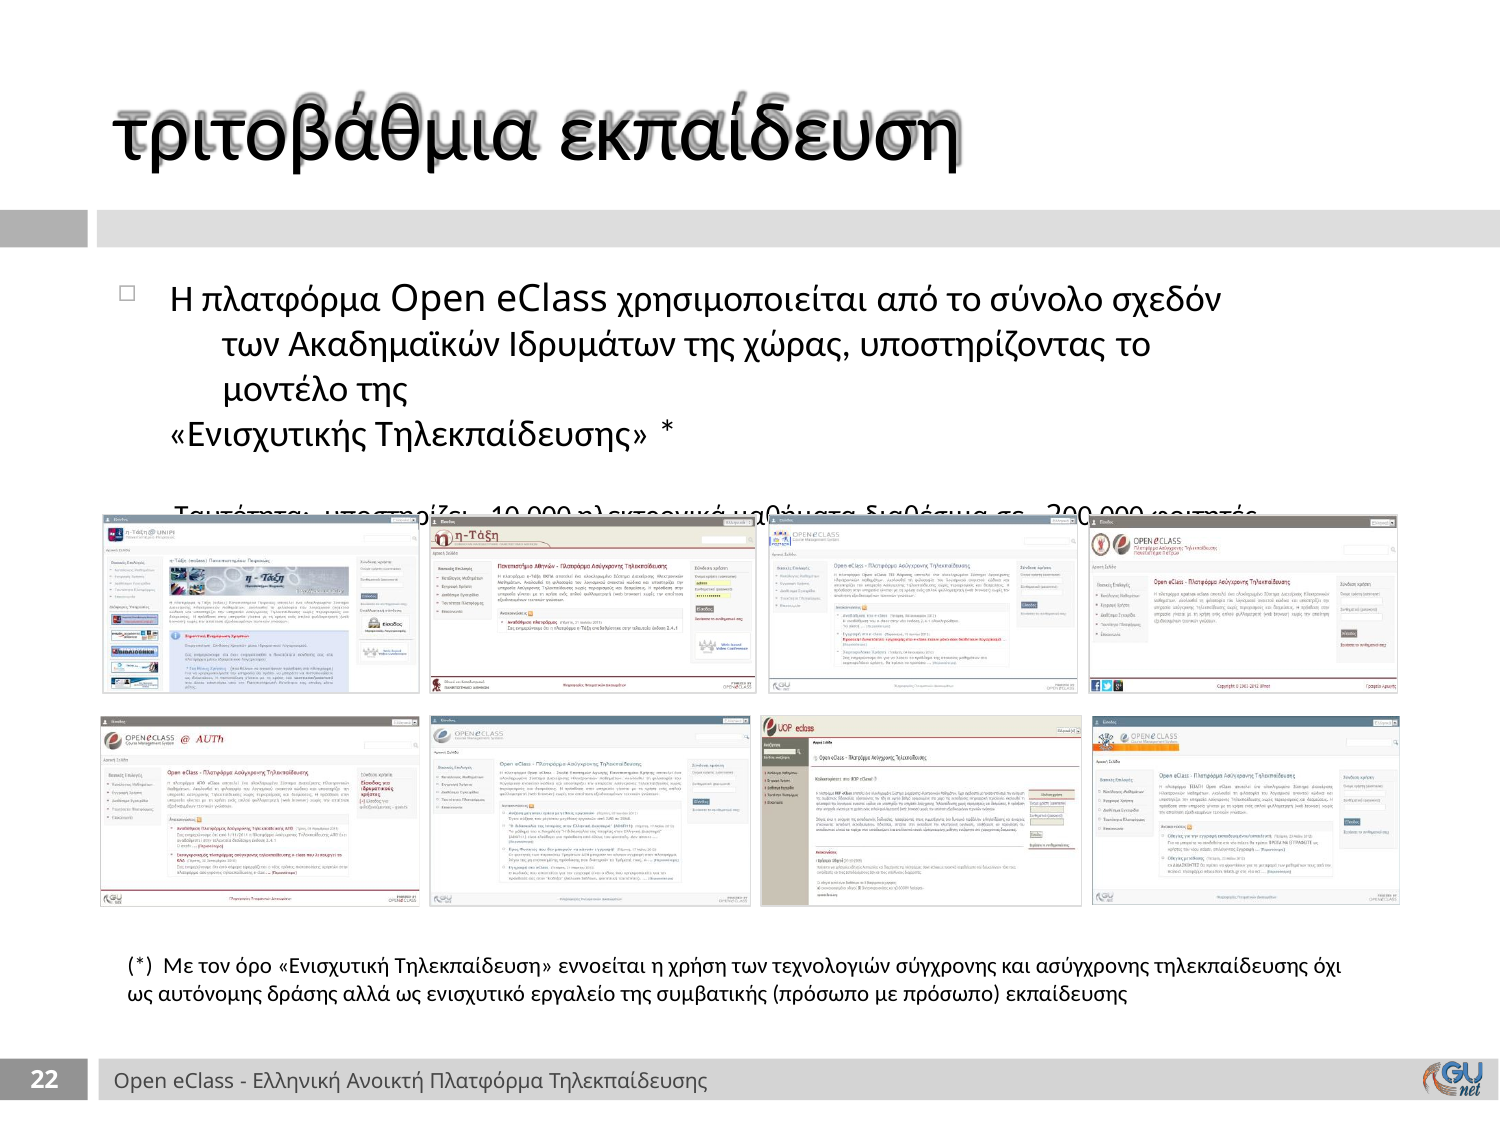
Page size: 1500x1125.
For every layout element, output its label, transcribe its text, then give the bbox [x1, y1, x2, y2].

text_box [762, 716, 1081, 905]
text_box [1092, 716, 1400, 905]
text_box 22 [26, 1063, 62, 1093]
title τριτοβάθμια εκπαίδευση [89, 77, 1411, 165]
text_box [98, 1058, 1499, 1101]
text_box (*) Με τον όρο «Ενισχυτική Τηλεκπαίδευση» εννοείται η χρήση των τεχνολογιών σύγχρονης και ασύγχρονης τηλεκπαίδευσης όχι ως αυτόνομης δράσης αλλά ως ενισχυτικό εργαλείο της συμβατικής (πρόσωπο με πρόσωπο) εκπαίδευσης [125, 950, 1369, 1006]
text_box [1089, 515, 1397, 692]
text_box [100, 716, 419, 907]
text_box [769, 515, 1077, 692]
text_box [431, 515, 755, 692]
text_box [0, 1058, 88, 1101]
text_box Η πλατφόρμα Open eClass χρησιμοποιείται από το σύνολο σχεδόν των Ακαδημαϊκών Ιδρυμάτων της χώρας, υποστηρίζοντας το μοντέλο της «Ενισχυτικής Τηλεκπαίδευσης» * Ταυτότητα: υποστηρίζει ~10.000 ηλεκτρονικά μαθήματα διαθέσιμα σε ~200.000 φοιτητές [113, 273, 1258, 482]
text_box [431, 716, 750, 905]
text_box Open eClass - Ελληνική Ανοικτή Πλατφόρμα Τηλεκπαίδευσης [111, 1068, 753, 1094]
text_box [103, 515, 419, 692]
text_box [63, 42, 1040, 177]
